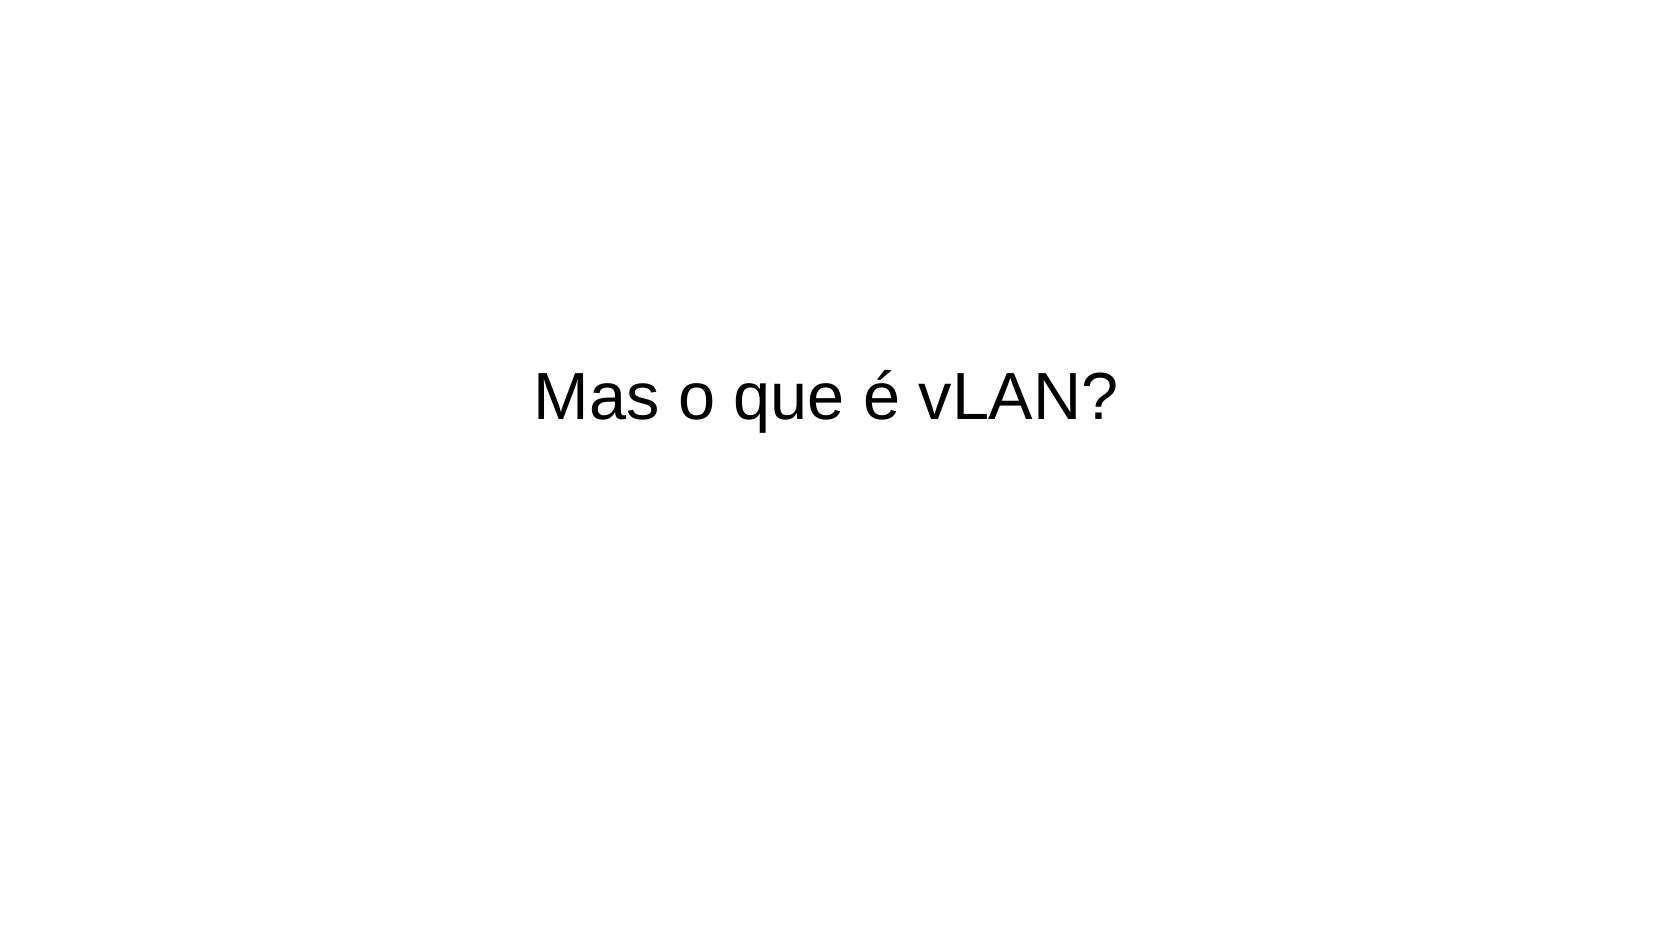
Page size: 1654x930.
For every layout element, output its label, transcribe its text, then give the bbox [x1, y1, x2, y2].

subtitle Mas o que é vLAN? [82, 37, 1571, 757]
